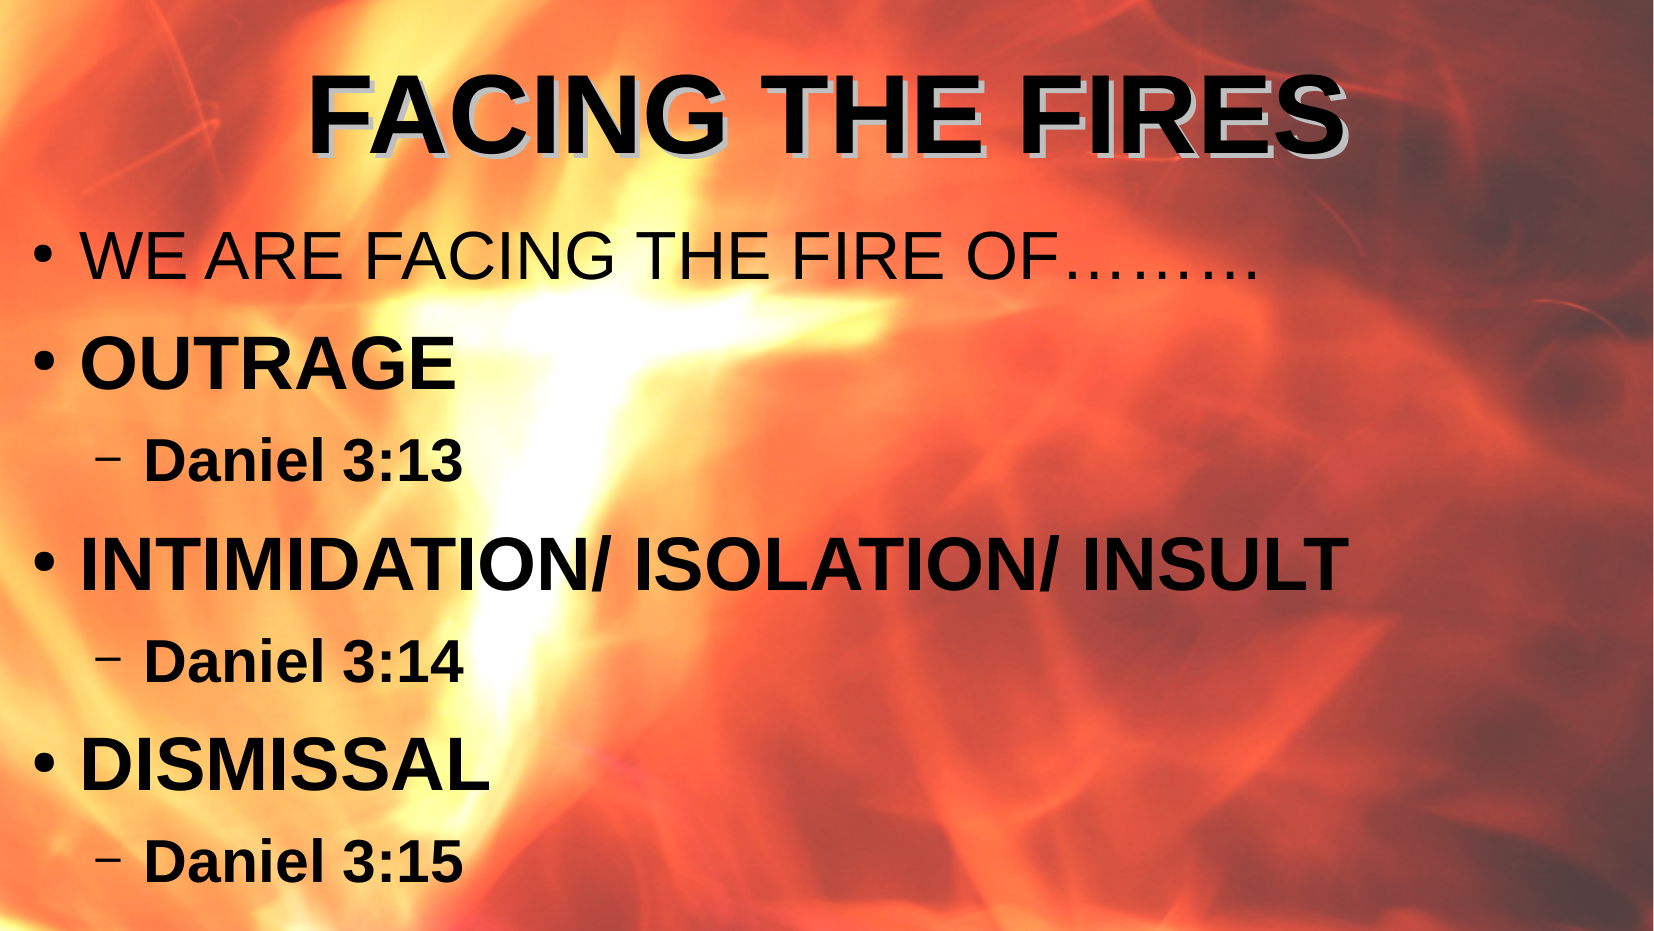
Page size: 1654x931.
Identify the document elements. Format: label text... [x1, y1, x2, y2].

list WE ARE FACING THE FIRE OF……… OUTRAGE Daniel 3:13 INTIMIDATION/ ISOLATION/ INSULT Daniel 3:14 DISMISSAL Daniel 3:15 [15, 217, 1621, 901]
title FACING THE FIRES [82, 37, 1571, 193]
picture [0, 0, 1654, 931]
